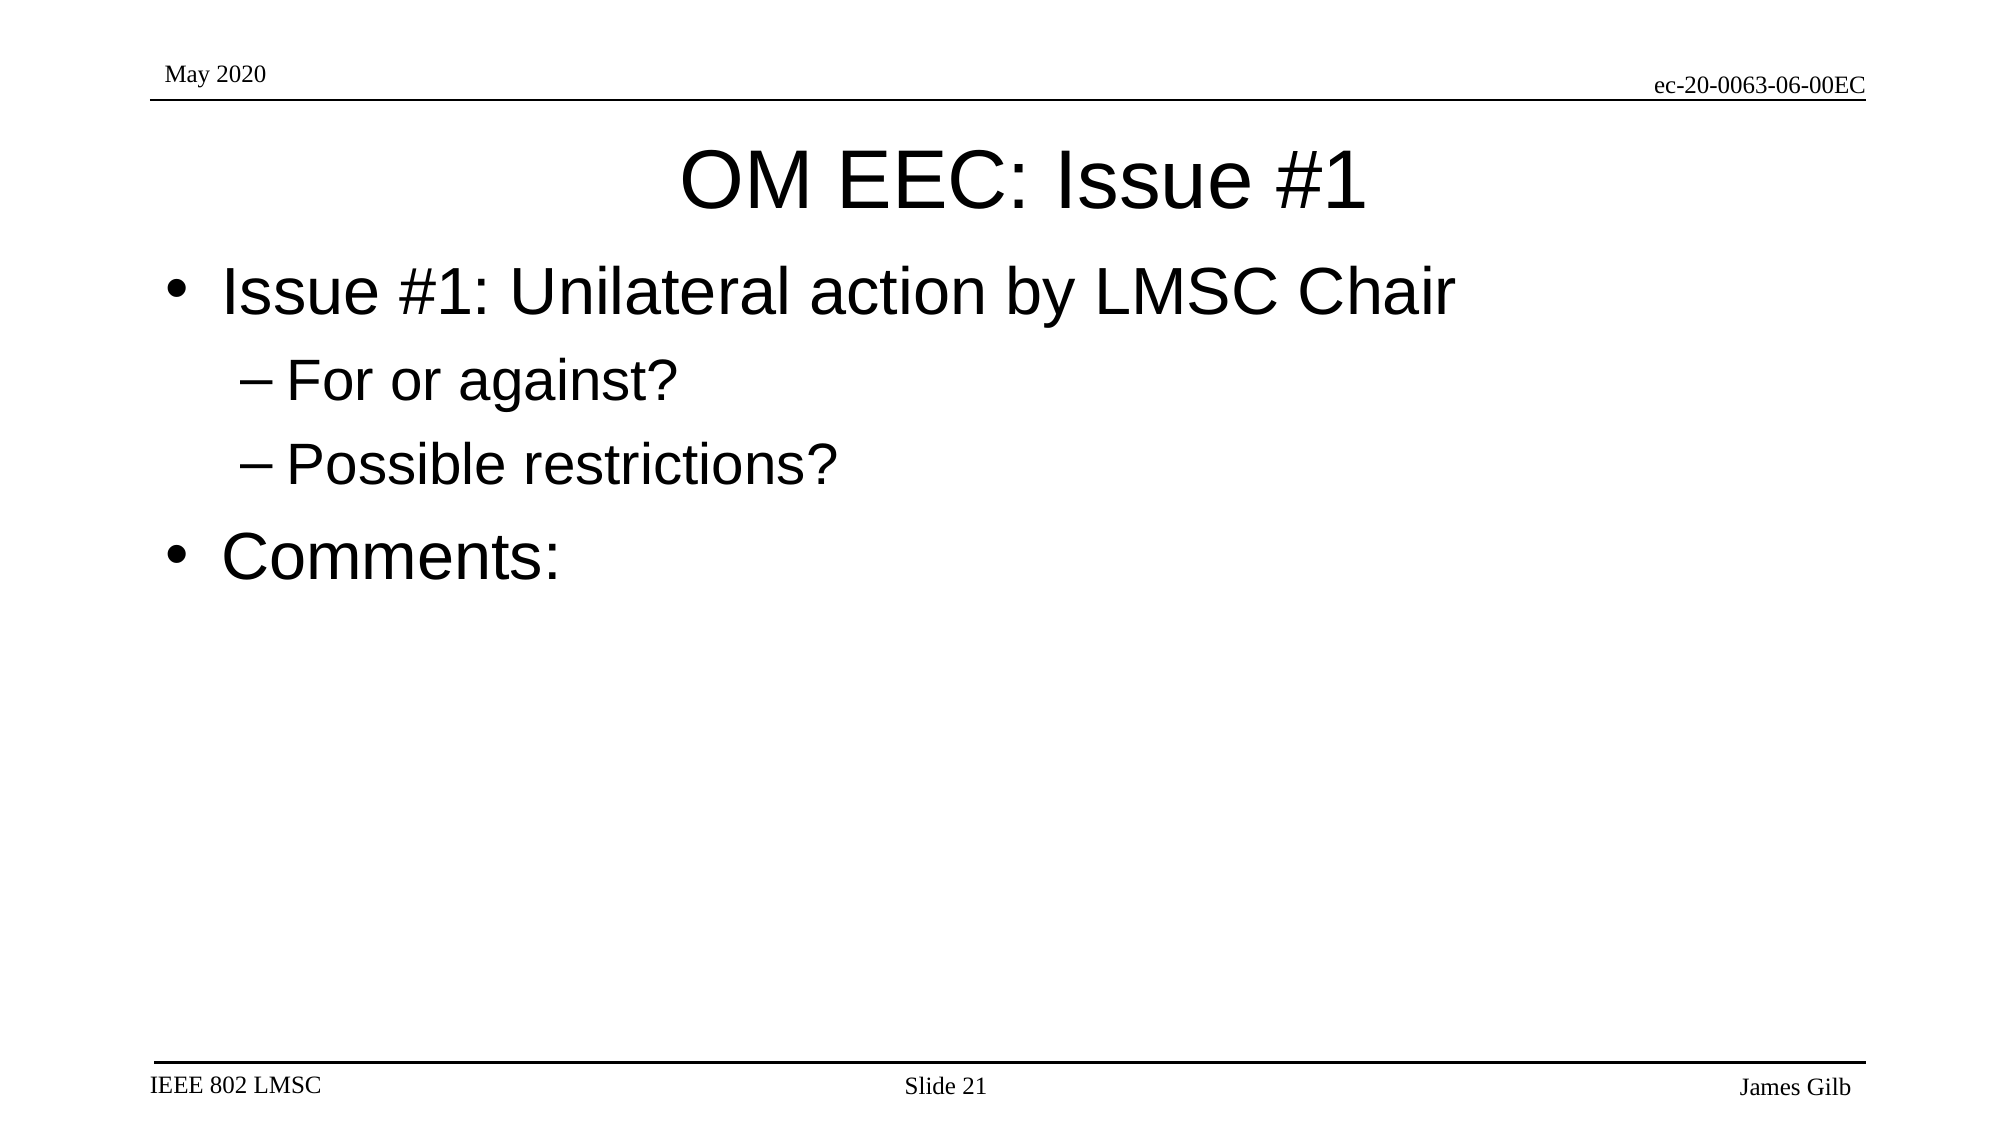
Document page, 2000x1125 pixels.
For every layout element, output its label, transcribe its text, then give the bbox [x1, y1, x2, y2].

title OM EEC: Issue #1 [149, 112, 1900, 238]
list Issue #1: Unilateral action by LMSC Chair For or against? Possible restrictions? Comments: [149, 239, 1900, 1051]
